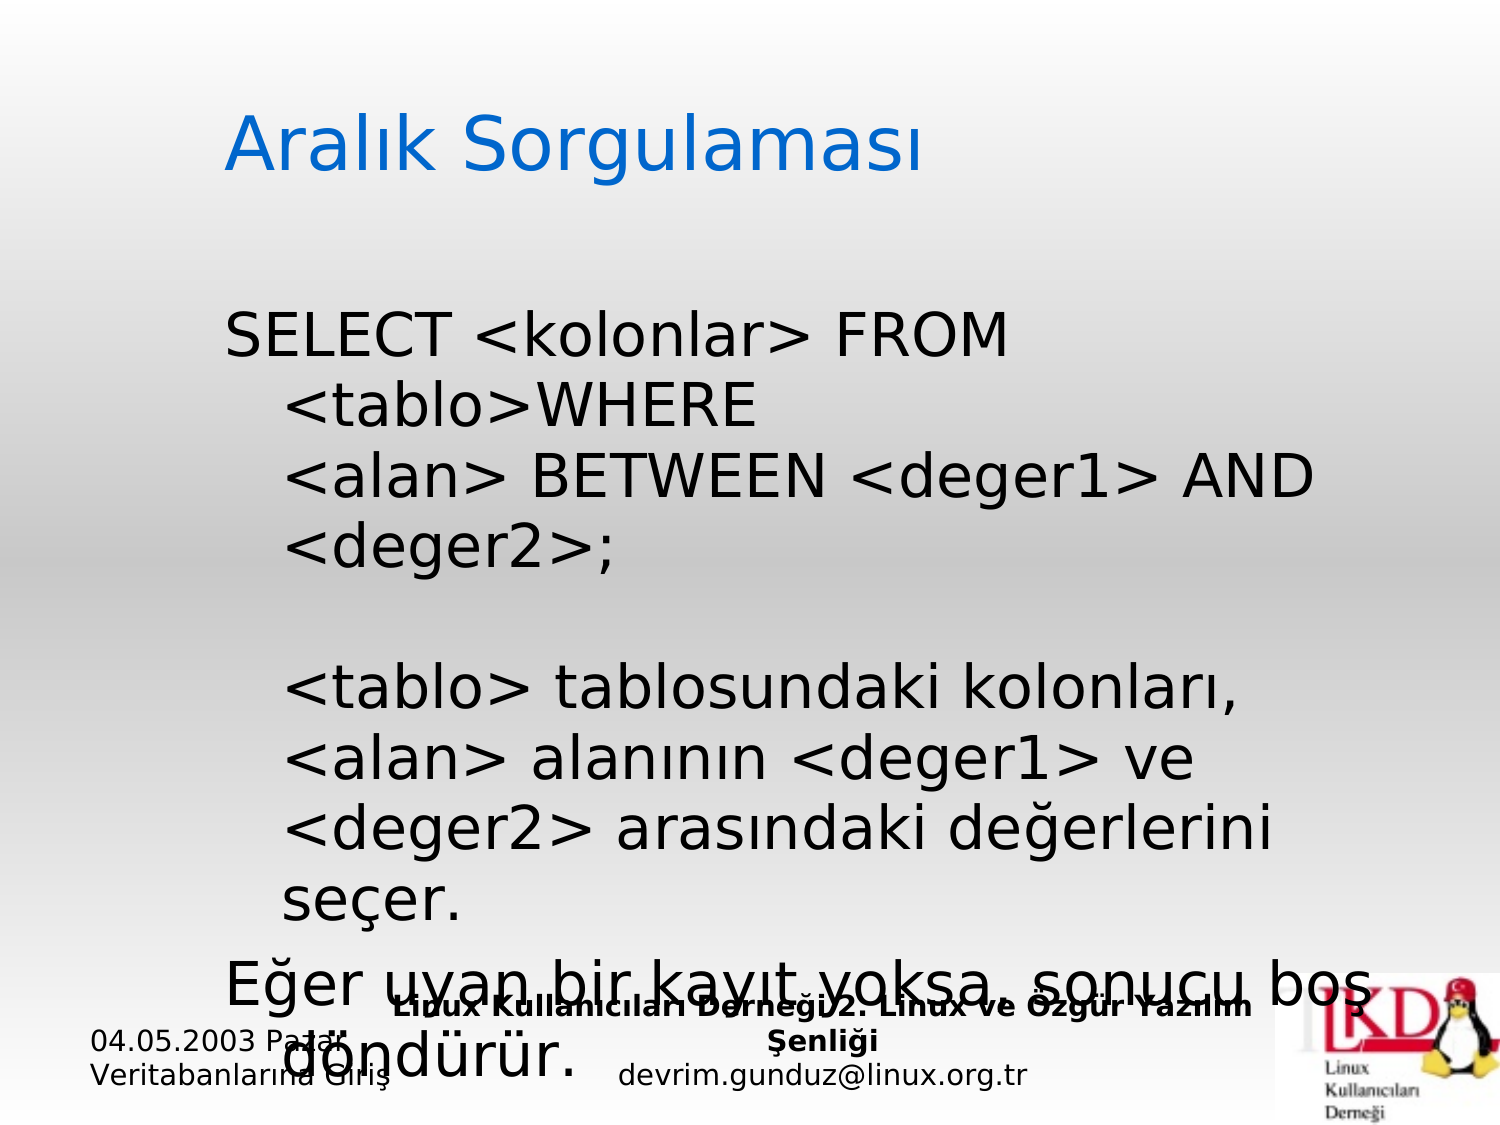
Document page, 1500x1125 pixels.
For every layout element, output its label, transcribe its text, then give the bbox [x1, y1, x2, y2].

title Aralık Sorgulaması [224, 49, 1425, 238]
picture [1425, 973, 1500, 1125]
list SELECT <kolonlar> FROM <tablo>WHERE <alan> BETWEEN <deger1> AND <deger2>; <tablo> tablosundaki kolonları, <alan> alanının <deger1> ve <deger2> arasındaki değerlerini seçer. Eğer uyan bir kayıt yoksa, sonucu boş döndürür. [224, 299, 1425, 1125]
